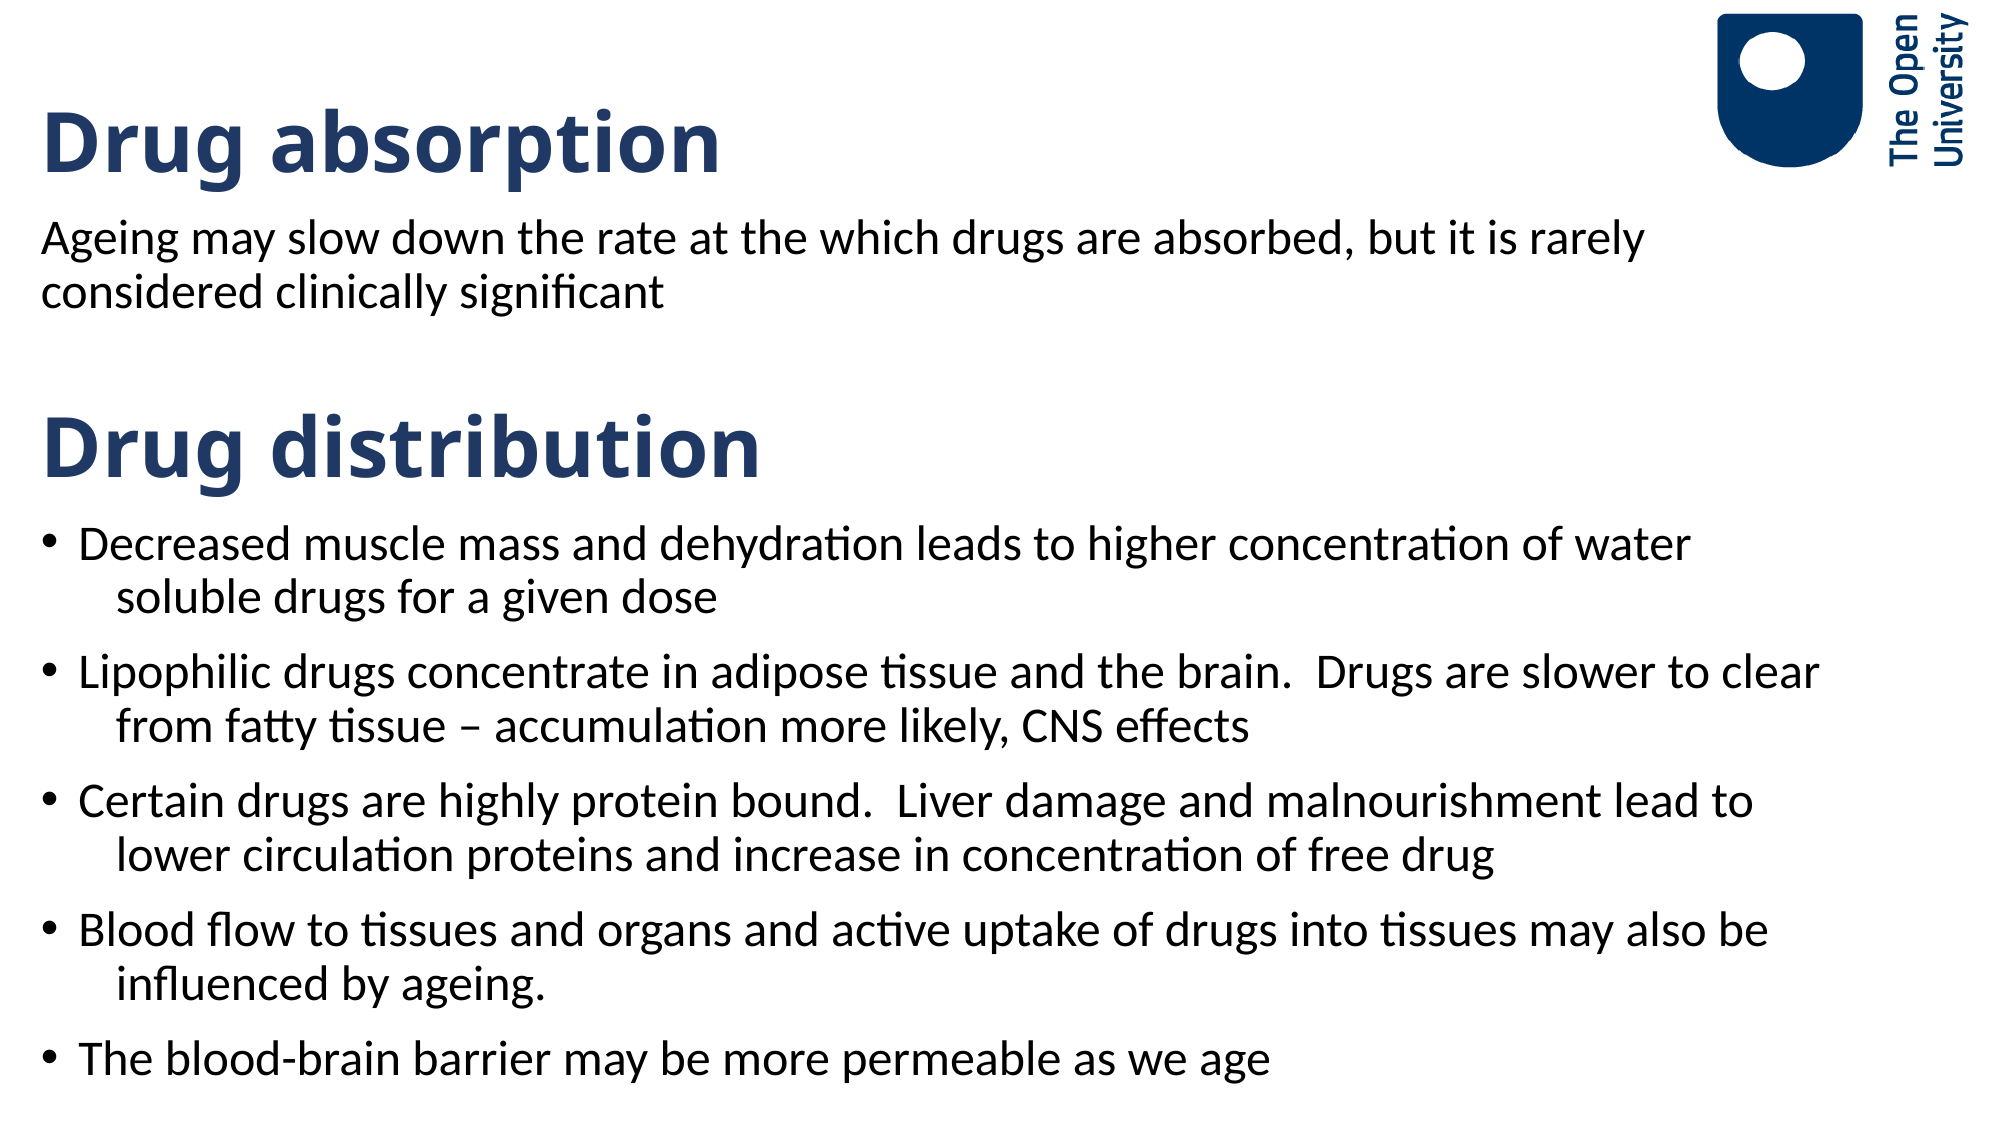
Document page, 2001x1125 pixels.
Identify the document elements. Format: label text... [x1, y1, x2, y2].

list Drug absorption Ageing may slow down the rate at the which drugs are absorbed, but it is rarely considered clinically significant Drug distribution Decreased muscle mass and dehydration leads to higher concentration of water soluble drugs for a given dose Lipophilic drugs concentrate in adipose tissue and the brain. Drugs are slower to clear from fatty tissue – accumulation more likely, CNS effects Certain drugs are highly protein bound. Liver damage and malnourishment lead to lower circulation proteins and increase in concentration of free drug Blood flow to tissues and organs and active uptake of drugs into tissues may also be influenced by ageing. The blood-brain barrier may be more permeable as we age [25, 93, 1863, 1107]
picture [1716, 10, 1971, 170]
